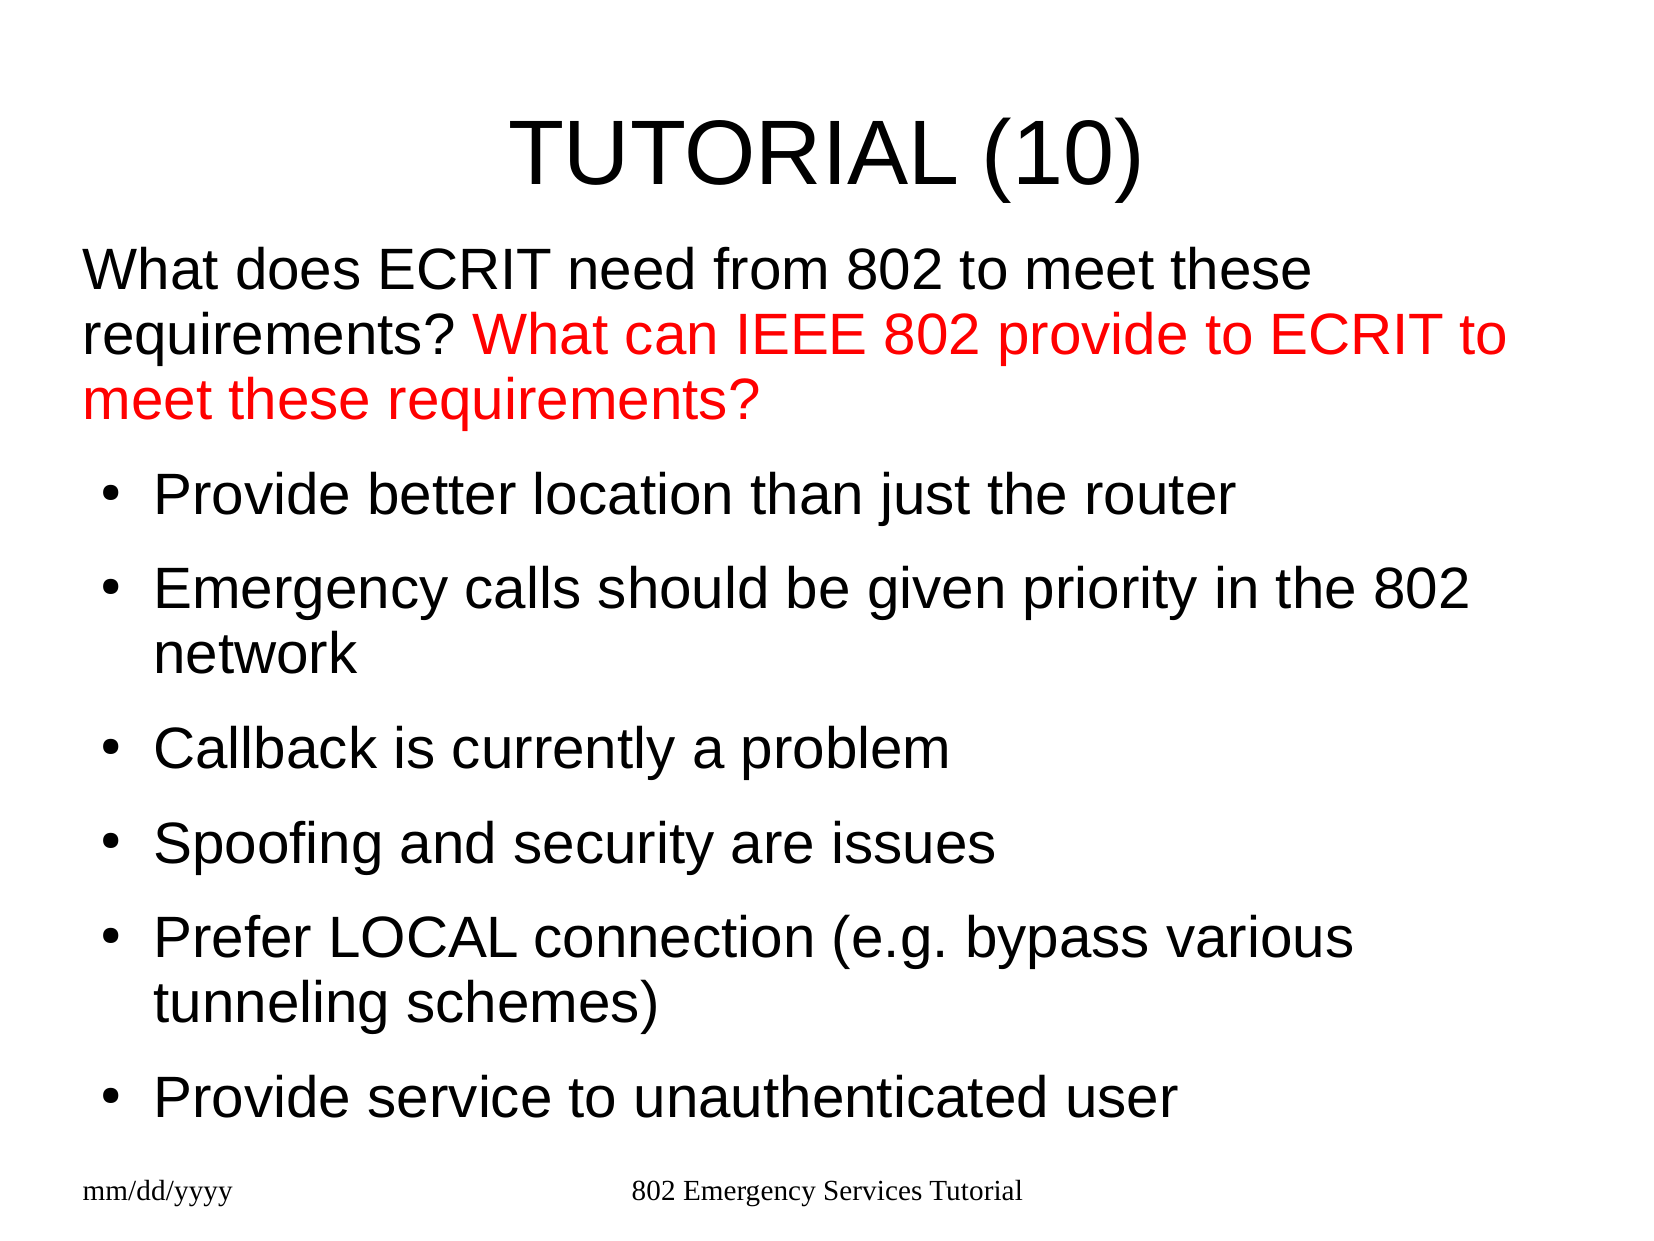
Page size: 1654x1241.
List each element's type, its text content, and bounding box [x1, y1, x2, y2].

list What does ECRIT need from 802 to meet these requirements? What can IEEE 802 provide to ECRIT to meet these requirements? Provide better location than just the router Emergency calls should be given priority in the 802 network Callback is currently a problem Spoofing and security are issues Prefer LOCAL connection (e.g. bypass various tunneling schemes) Provide service to unauthenticated user [82, 237, 1571, 1130]
title TUTORIAL (10) [82, 49, 1571, 237]
